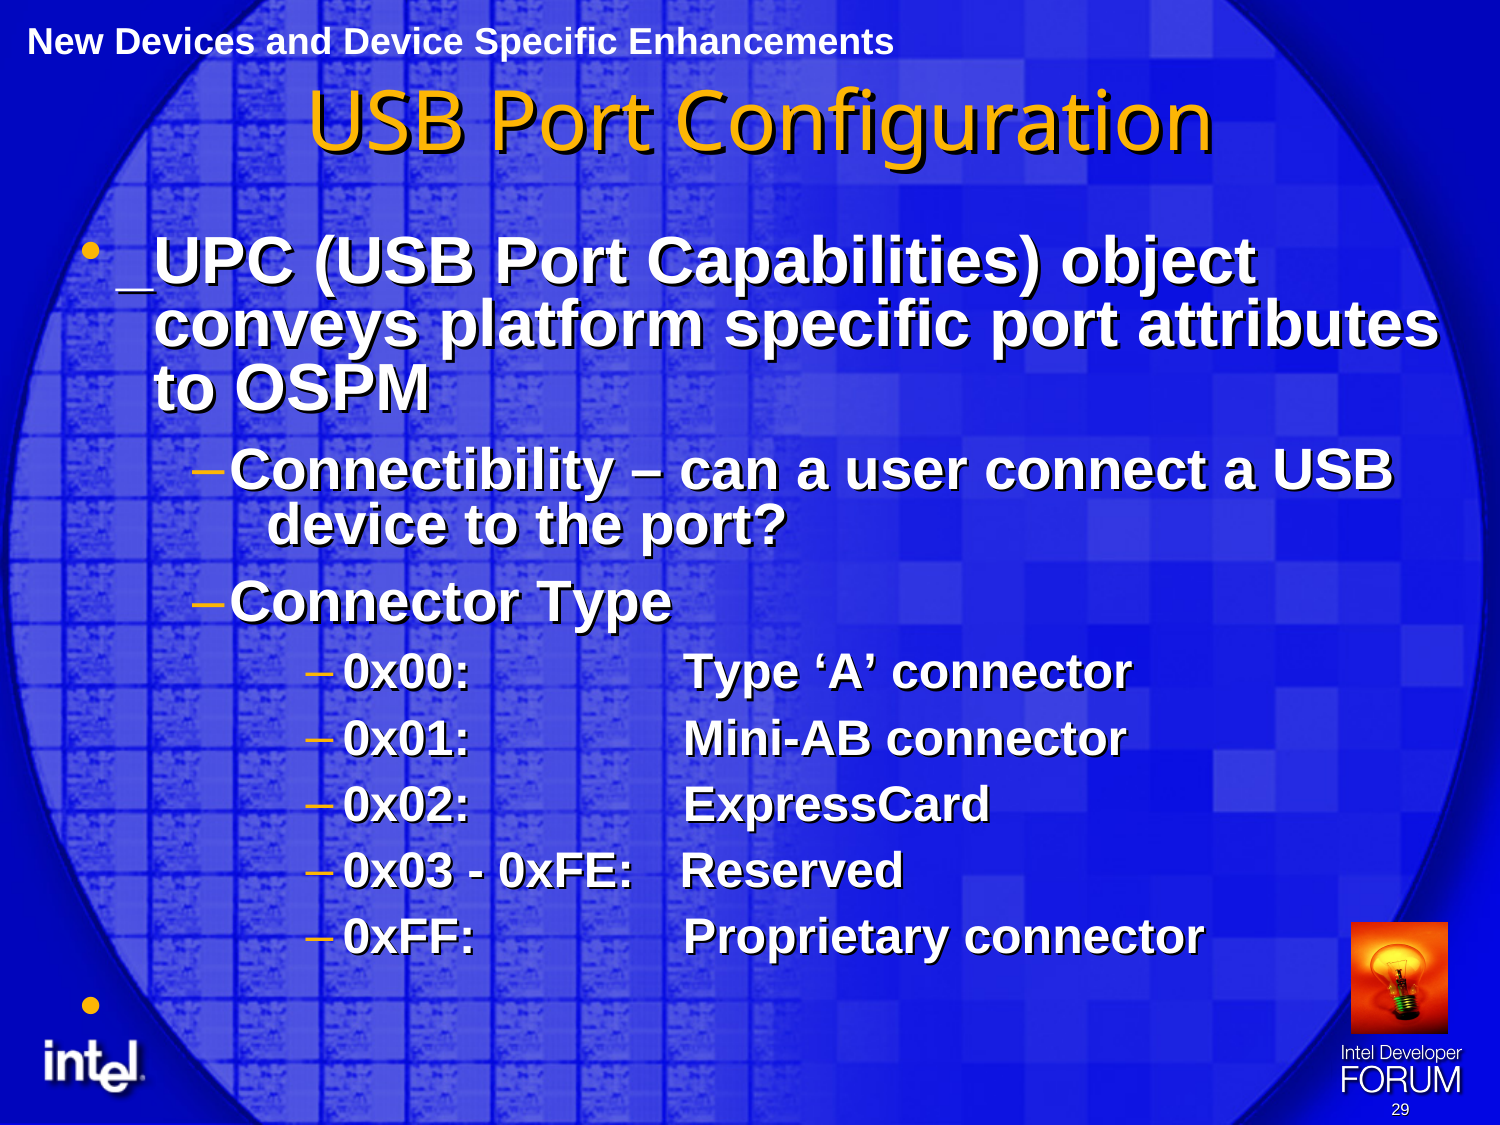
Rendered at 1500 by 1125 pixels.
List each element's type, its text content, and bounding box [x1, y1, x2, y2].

text_box New Devices and Device Specific Enhancements [12, 12, 916, 71]
picture [0, 0, 1500, 1125]
